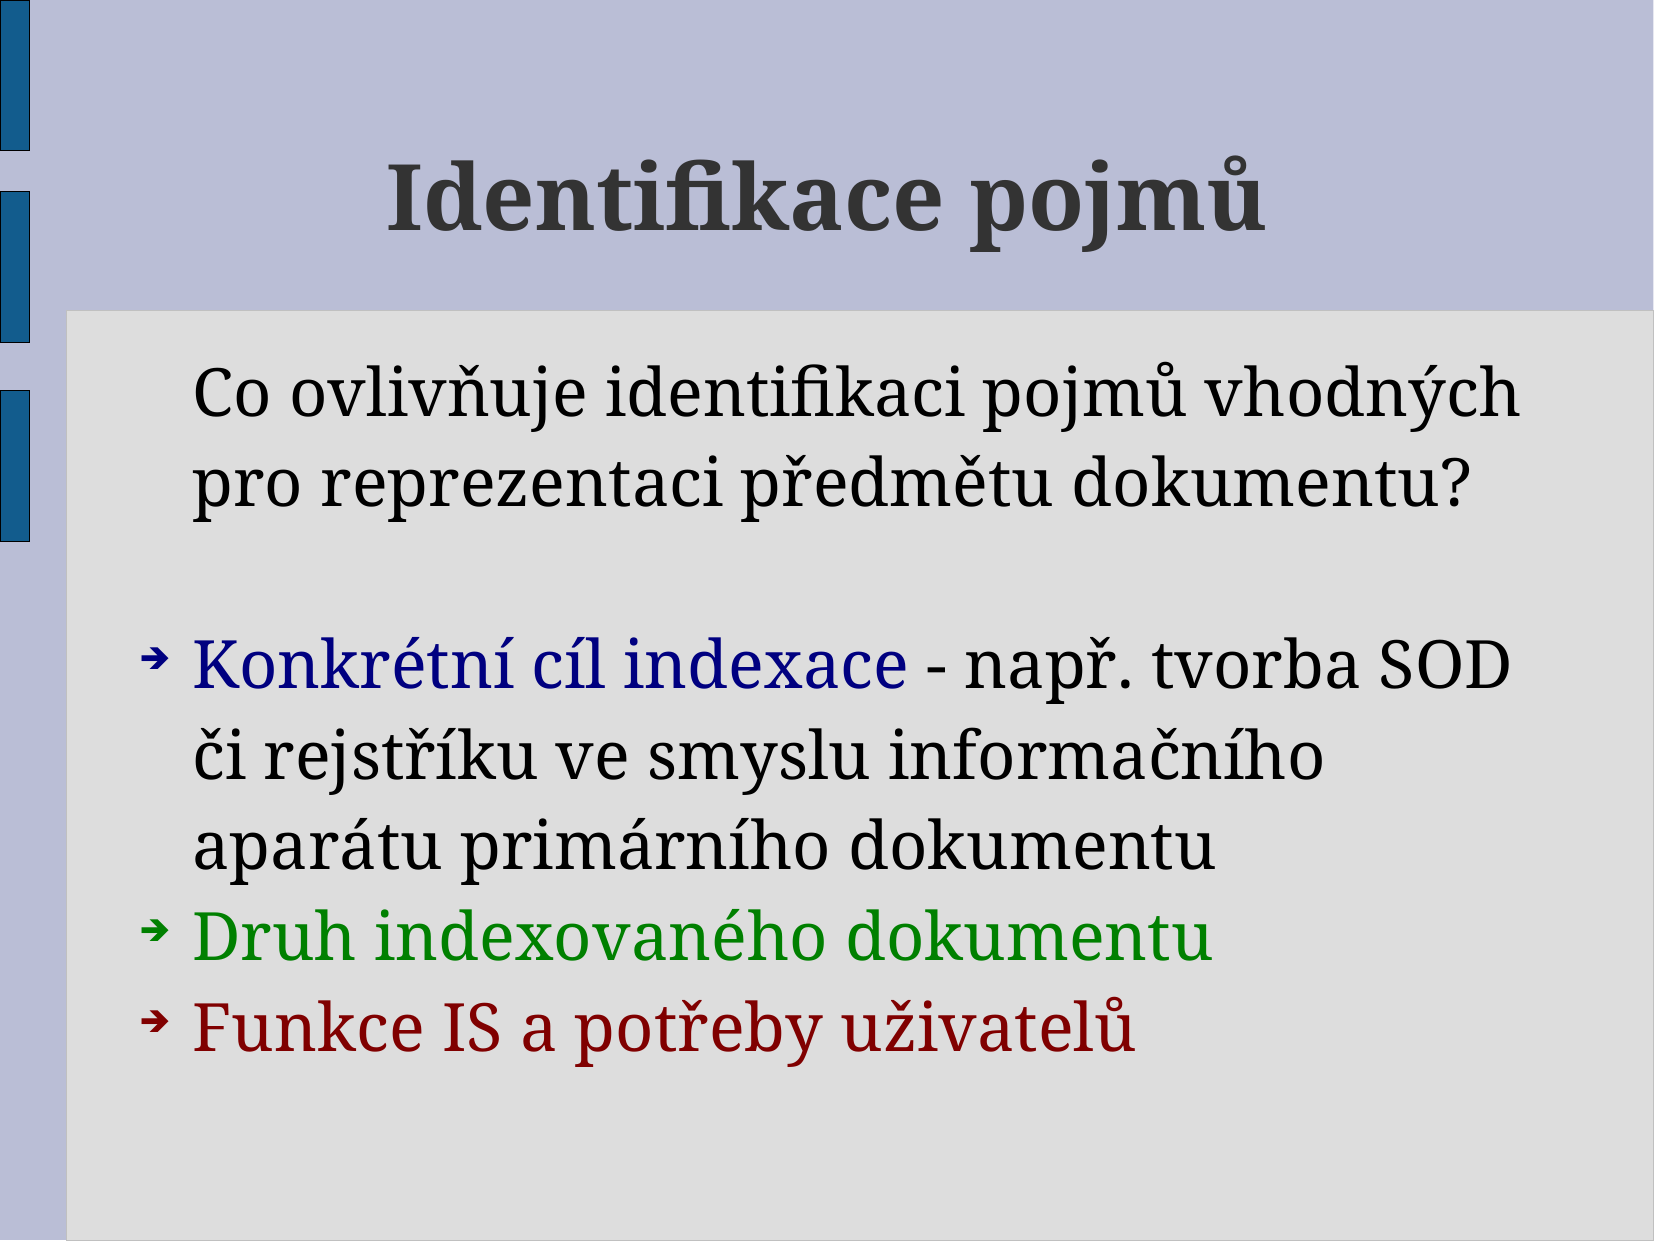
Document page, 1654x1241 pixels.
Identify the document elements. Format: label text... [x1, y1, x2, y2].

title Identifikace pojmů [121, 98, 1534, 291]
list Co ovlivňuje identifikaci pojmů vhodných pro reprezentaci předmětu dokumentu? Konkrétní cíl indexace - např. tvorba SOD či rejstříku ve smyslu informačního aparátu primárního dokumentu Druh indexovaného dokumentu Funkce IS a potřeby uživatelů [121, 344, 1534, 1112]
